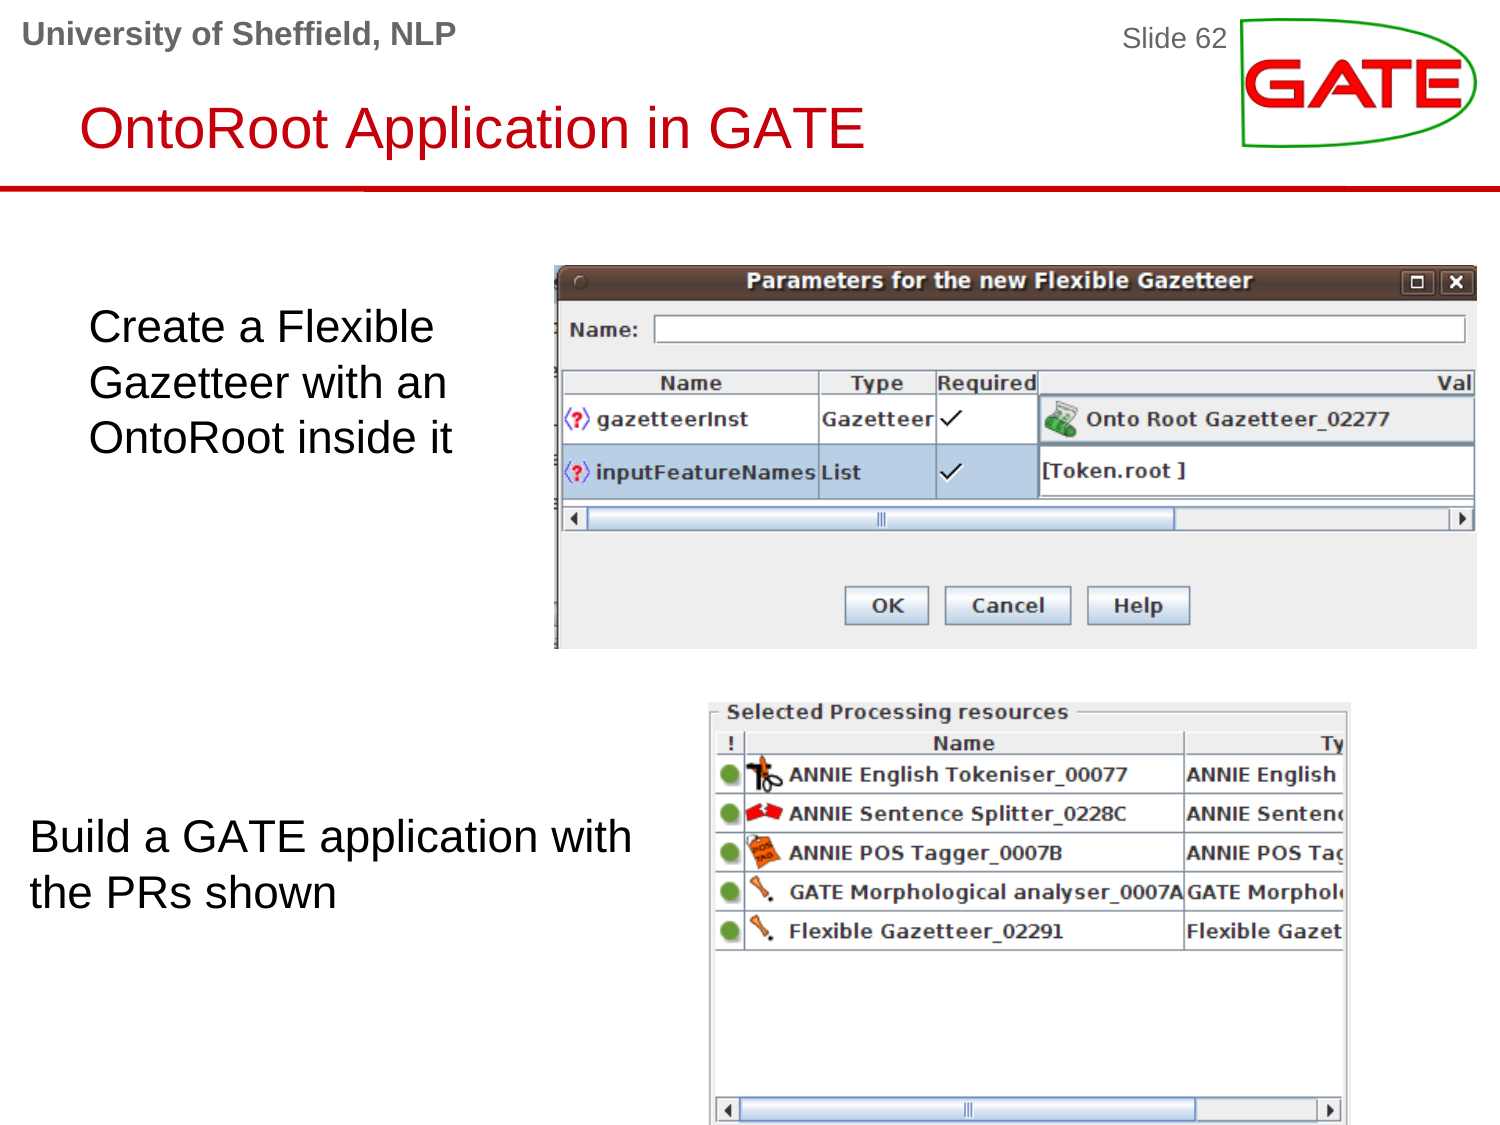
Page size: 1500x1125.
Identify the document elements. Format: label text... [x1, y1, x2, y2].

list Build a GATE application with the PRs shown [29, 806, 651, 1063]
picture [708, 702, 1351, 1125]
list Create a Flexible Gazetteer with an OntoRoot inside it [88, 295, 554, 534]
picture [1240, 18, 1477, 148]
title OntoRoot Application in GATE [79, 54, 1149, 204]
picture [554, 265, 1477, 649]
